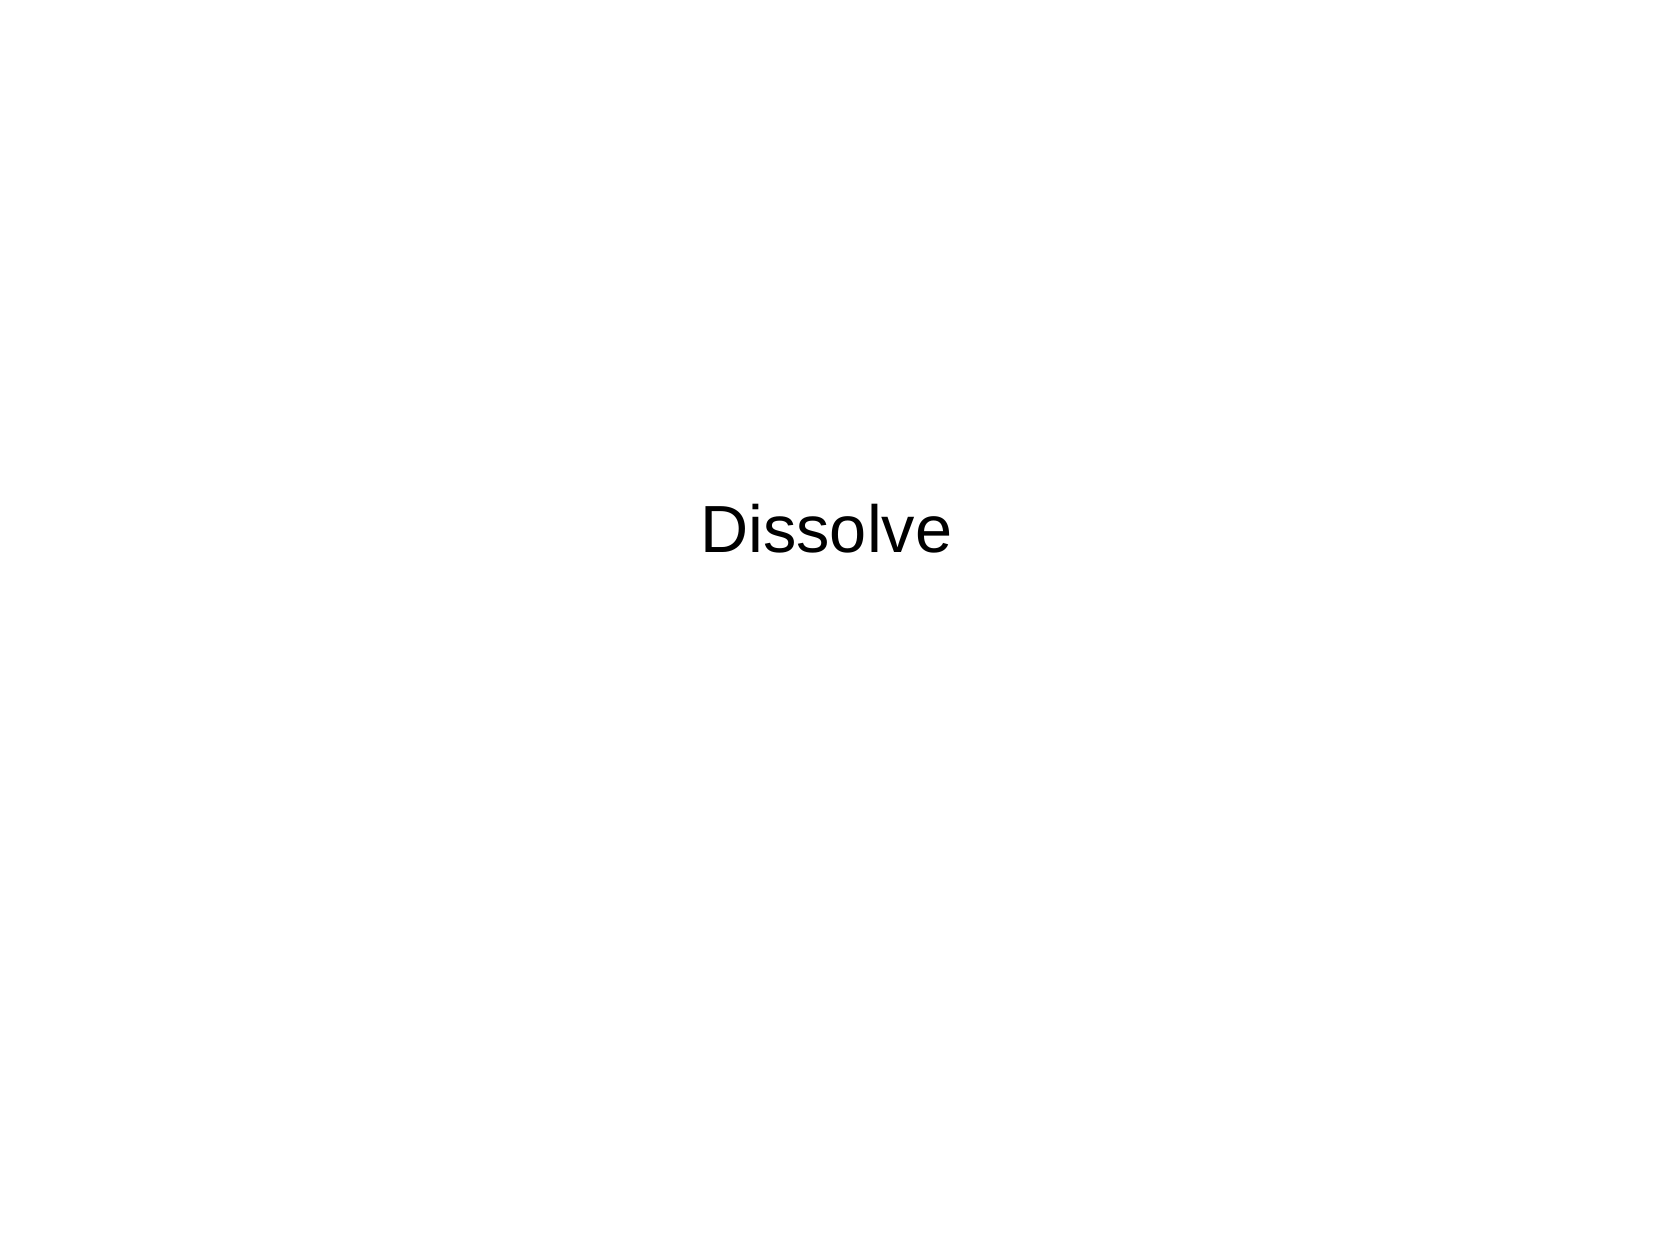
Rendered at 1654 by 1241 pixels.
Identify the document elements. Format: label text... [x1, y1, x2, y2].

subtitle Dissolve [82, 49, 1571, 1010]
